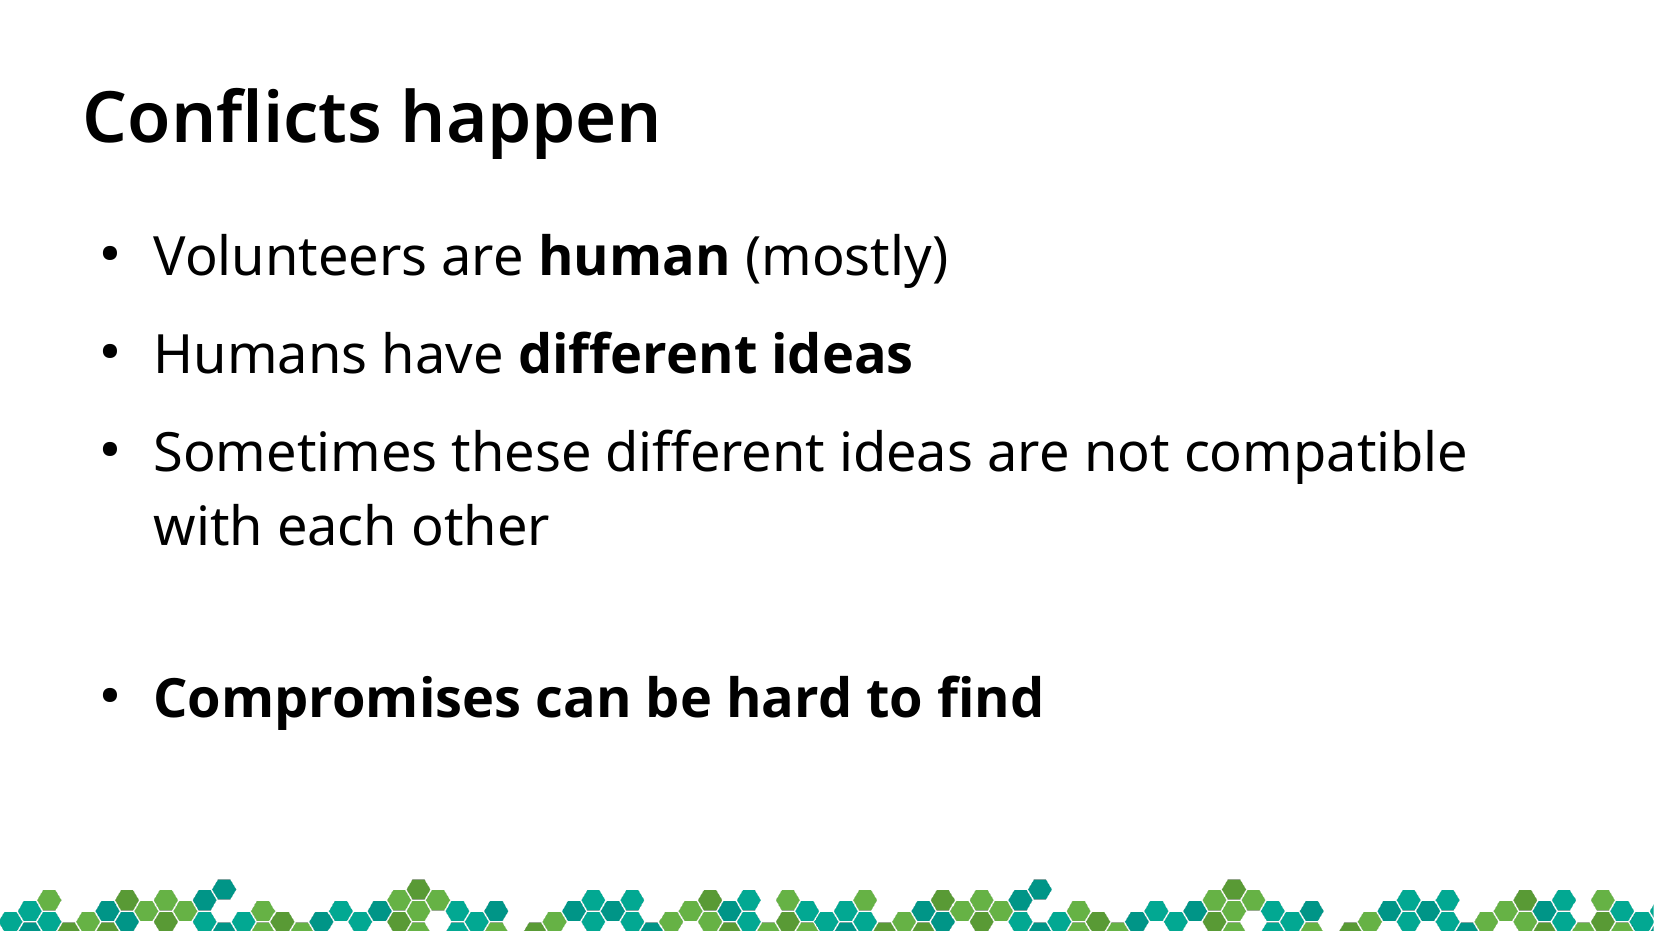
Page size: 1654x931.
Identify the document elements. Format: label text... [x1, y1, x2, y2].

picture [0, 871, 1654, 931]
title Conflicts happen [82, 37, 1571, 193]
list Volunteers are human (mostly) Humans have different ideas Sometimes these different ideas are not compatible with each other Compromises can be hard to find [82, 217, 1571, 758]
